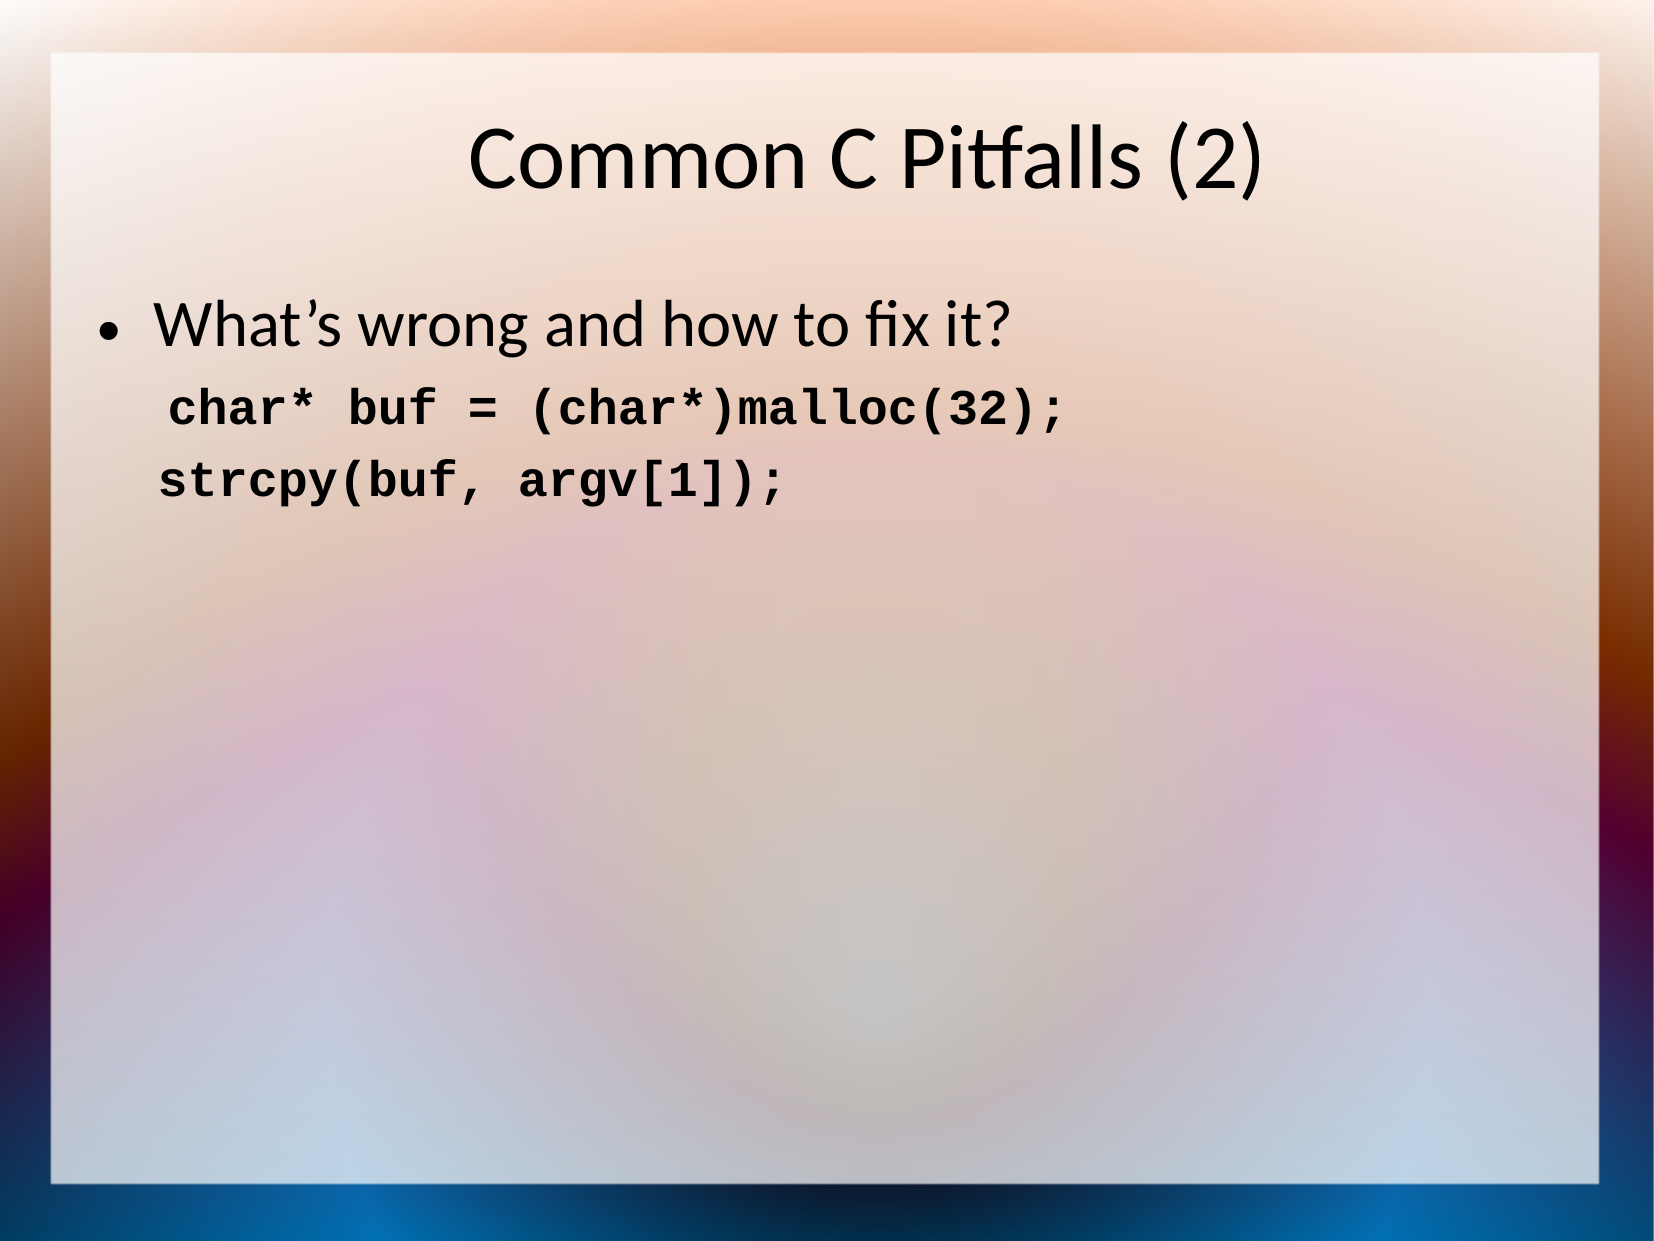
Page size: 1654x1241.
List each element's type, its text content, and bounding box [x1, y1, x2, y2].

picture [0, 0, 1654, 1241]
text_box What’s wrong and how to fix it? char* buf = (char*)malloc(32); strcpy(buf, argv[1]); [82, 289, 1627, 1172]
text_box Common C Pitfalls (2)‏ [82, 49, 1654, 257]
